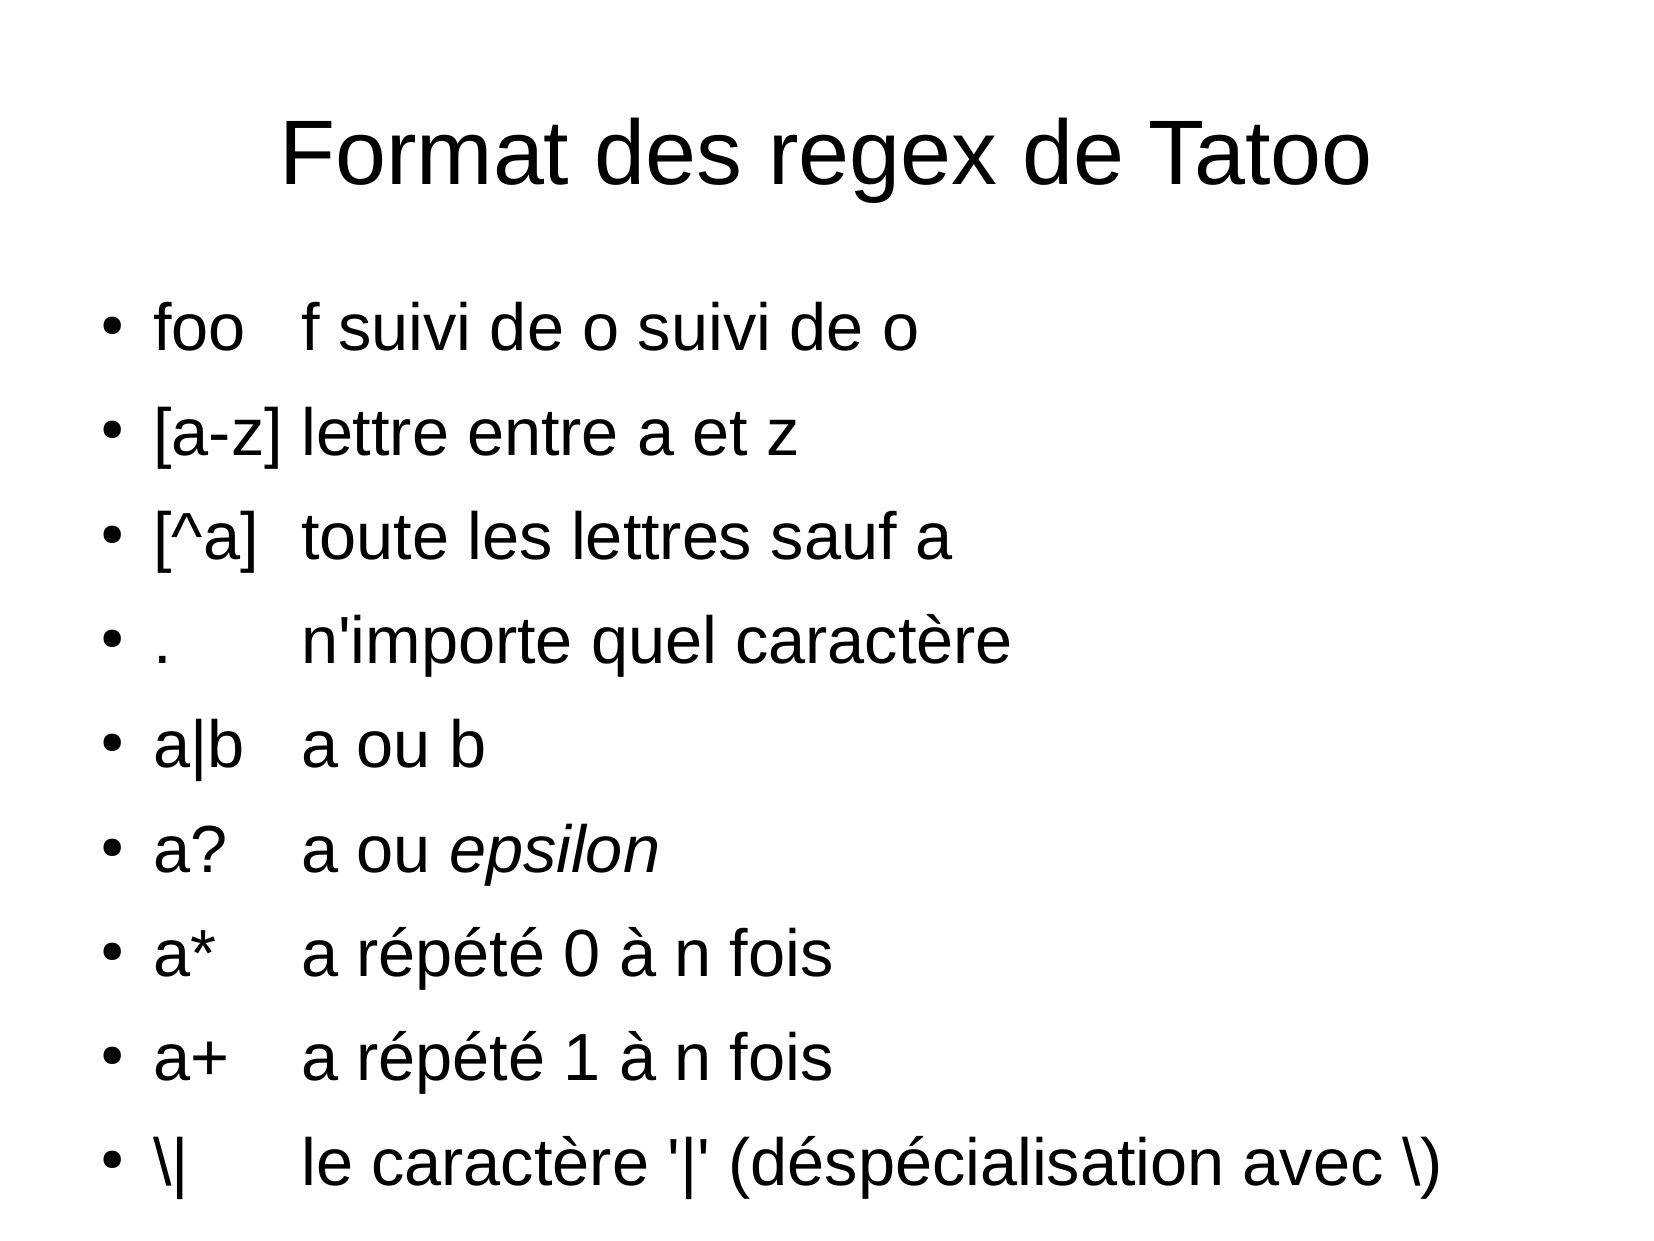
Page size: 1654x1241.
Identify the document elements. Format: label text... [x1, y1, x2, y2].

title Format des regex de Tatoo [82, 49, 1571, 257]
list foo f suivi de o suivi de o [a-z] lettre entre a et z [^a] toute les lettres sauf a . n'importe quel caractère a|b a ou b a? a ou epsilon a* a répété 0 à n fois a+ a répété 1 à n fois \| le caractère '|' (déspécialisation avec \) [82, 290, 1571, 1200]
